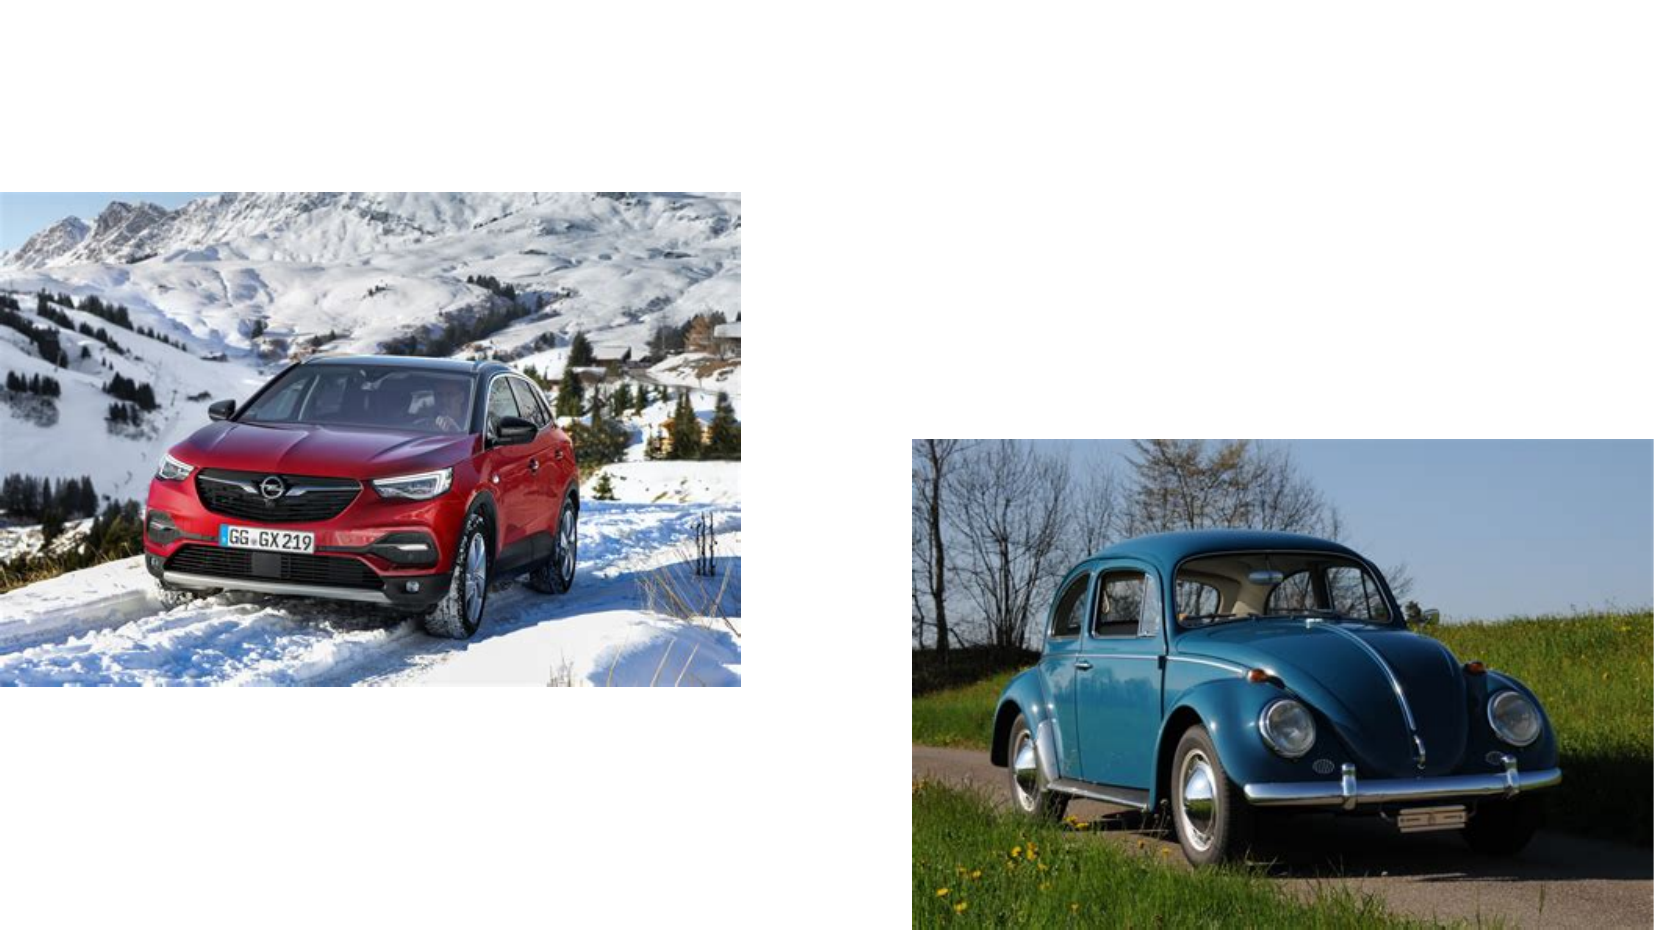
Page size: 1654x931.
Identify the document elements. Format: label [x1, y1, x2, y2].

picture [0, 192, 741, 687]
picture [912, 439, 1654, 930]
